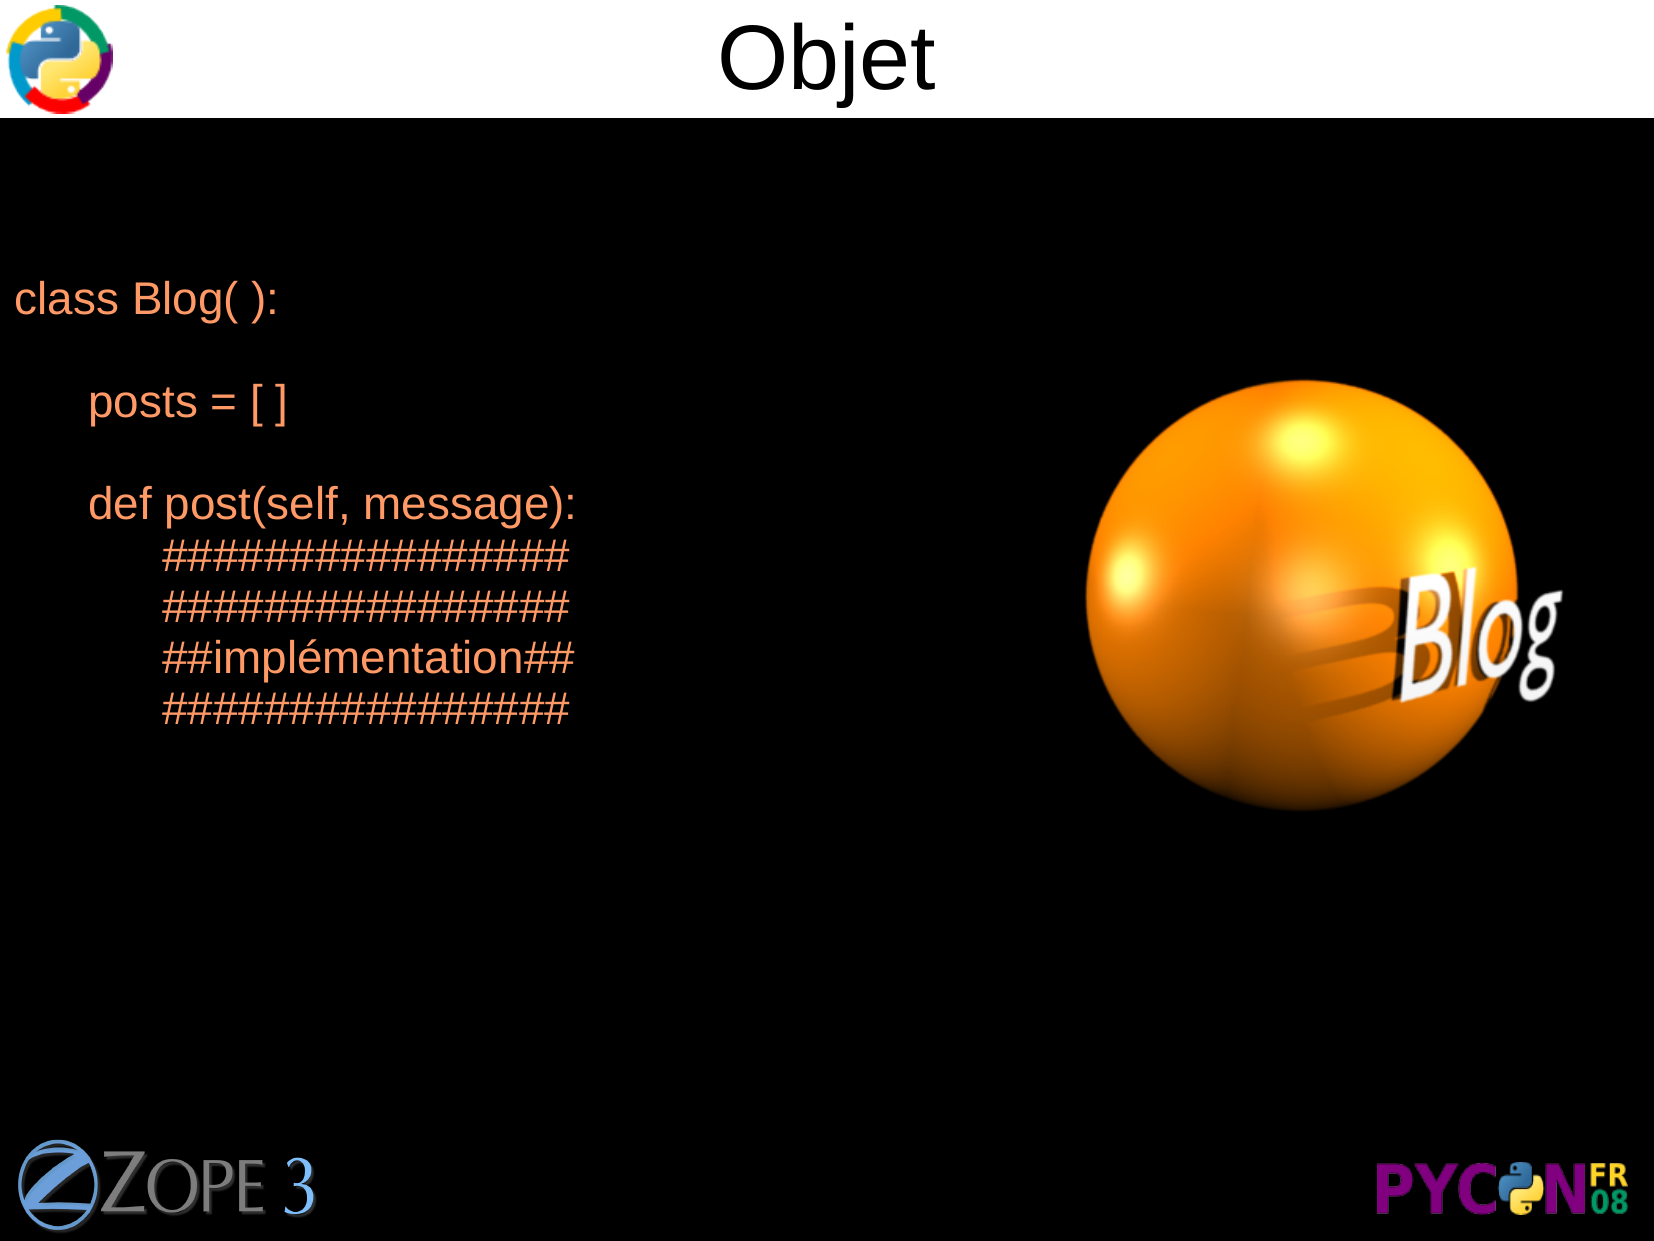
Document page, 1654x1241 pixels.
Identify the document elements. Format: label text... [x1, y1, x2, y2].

picture [649, 265, 1650, 1016]
text_box class Blog( ): posts = [ ] def post(self, message): ################ ################ ##implémentation## ################ [0, 265, 650, 794]
picture [6, 5, 82, 114]
title Objet [82, 0, 1571, 119]
picture [1377, 1162, 1628, 1215]
